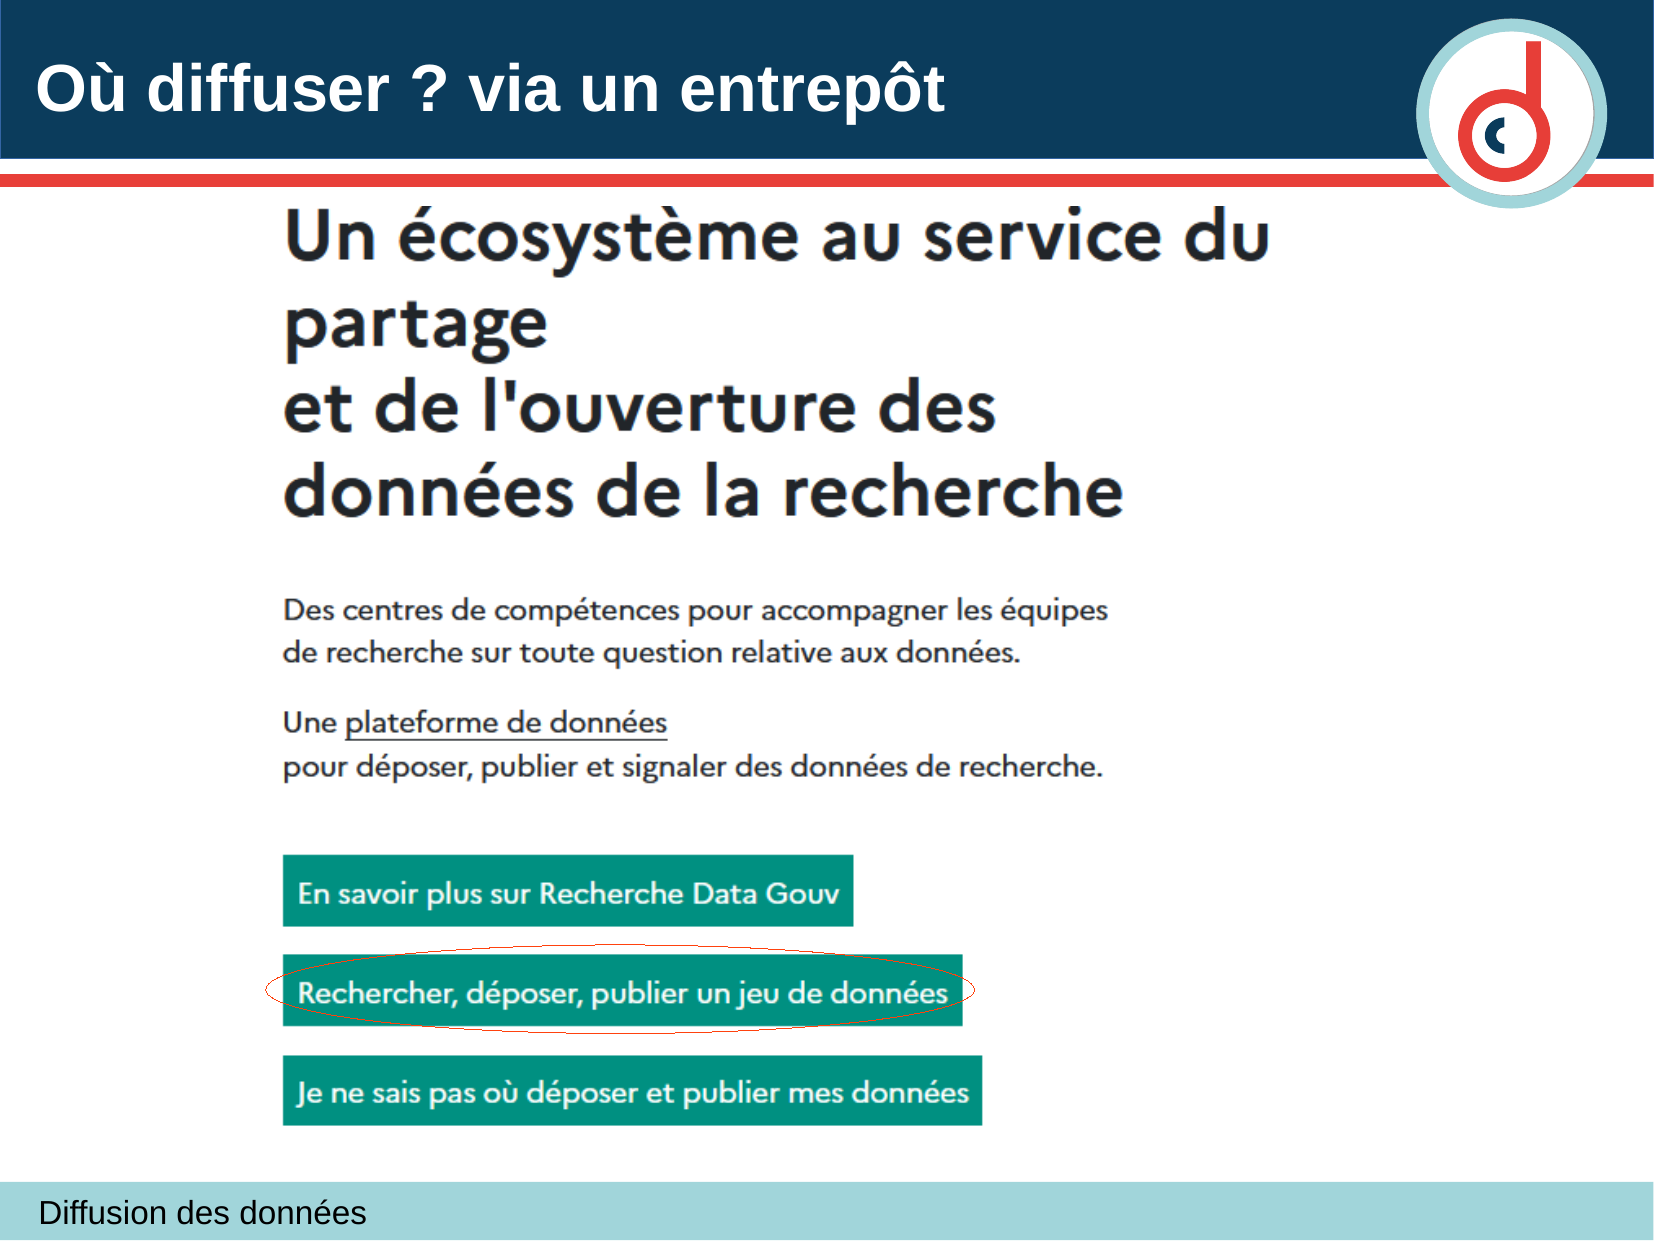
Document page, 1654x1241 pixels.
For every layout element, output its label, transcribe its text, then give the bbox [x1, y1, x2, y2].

title Où diffuser ? via un entrepôt [35, 11, 1430, 159]
text_box Diffusion des données [23, 1187, 621, 1241]
picture [210, 206, 1346, 1152]
